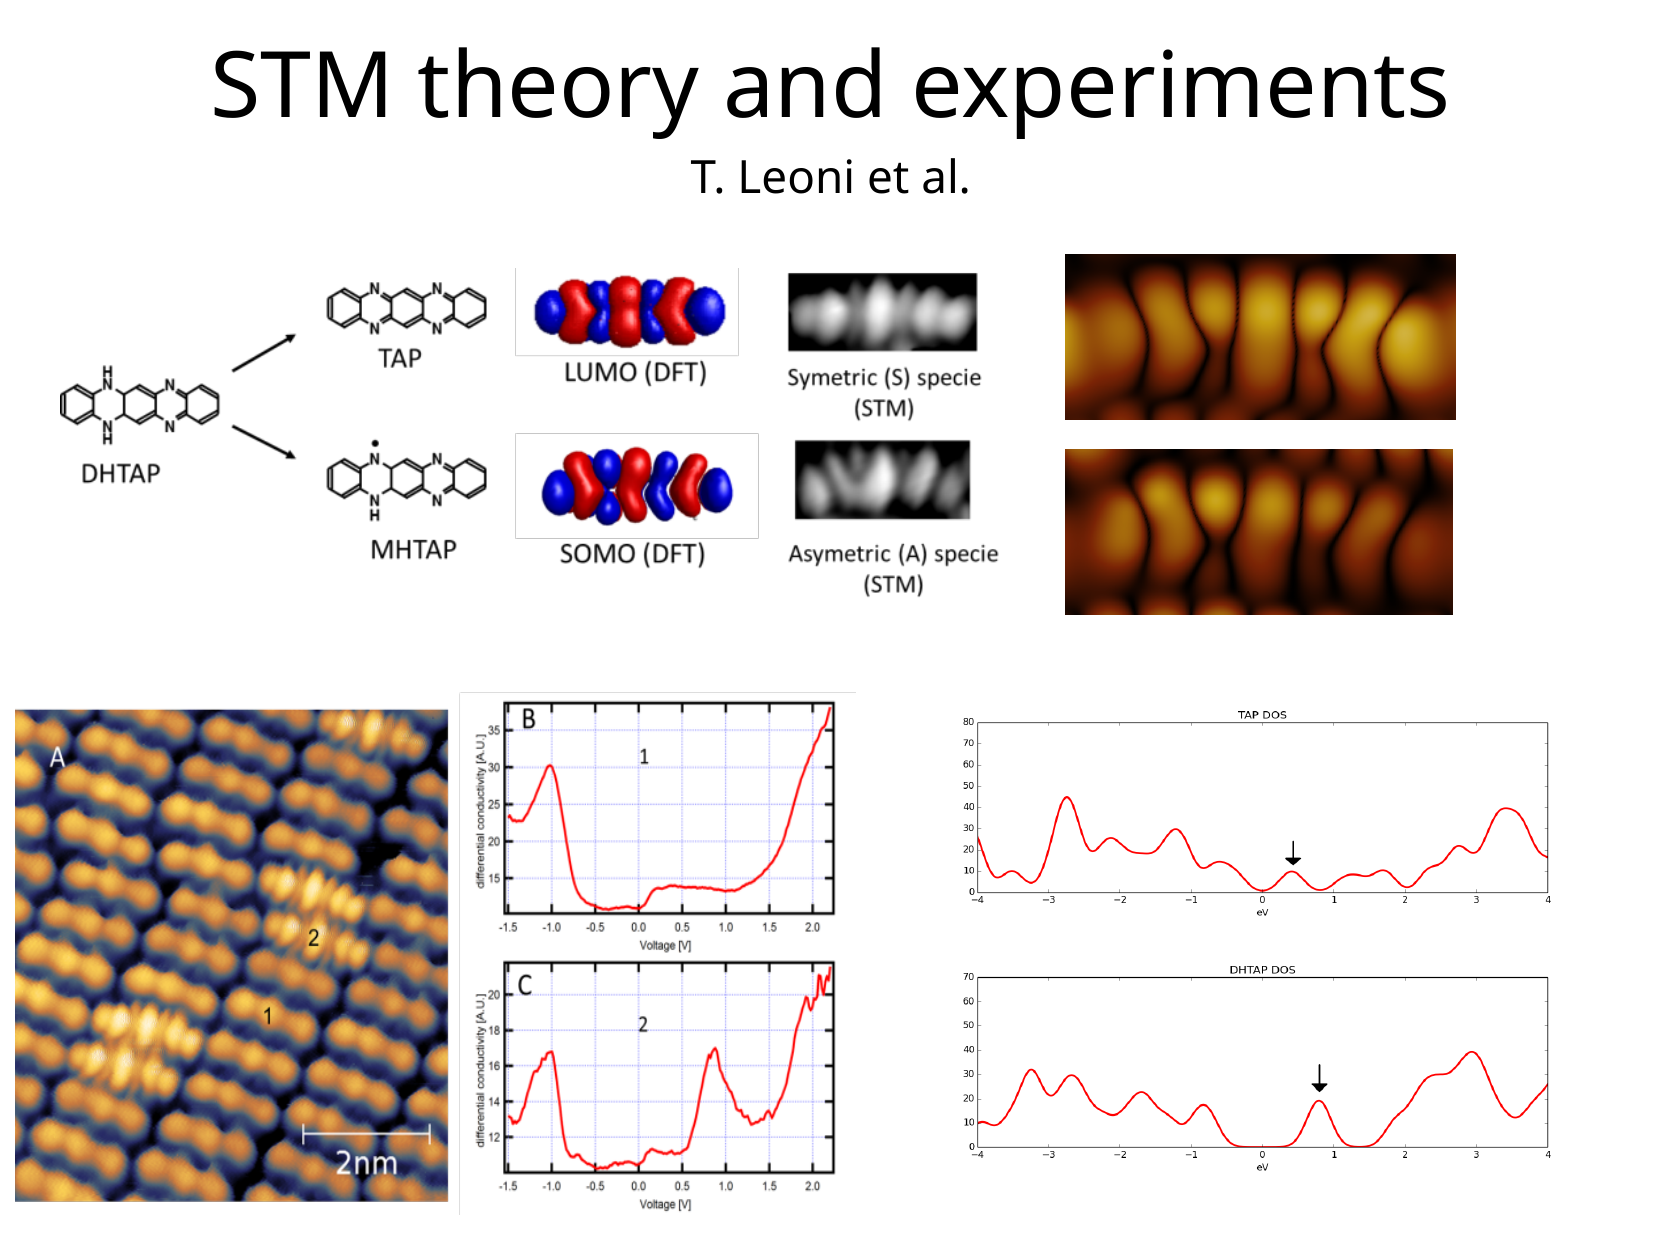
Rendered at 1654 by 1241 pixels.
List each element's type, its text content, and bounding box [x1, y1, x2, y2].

picture [1065, 254, 1456, 421]
picture [60, 268, 1021, 616]
picture [1065, 449, 1453, 616]
picture [885, 669, 1621, 1201]
picture [15, 689, 856, 1216]
title STM theory and experiments T. Leoni et al. [86, 24, 1576, 203]
